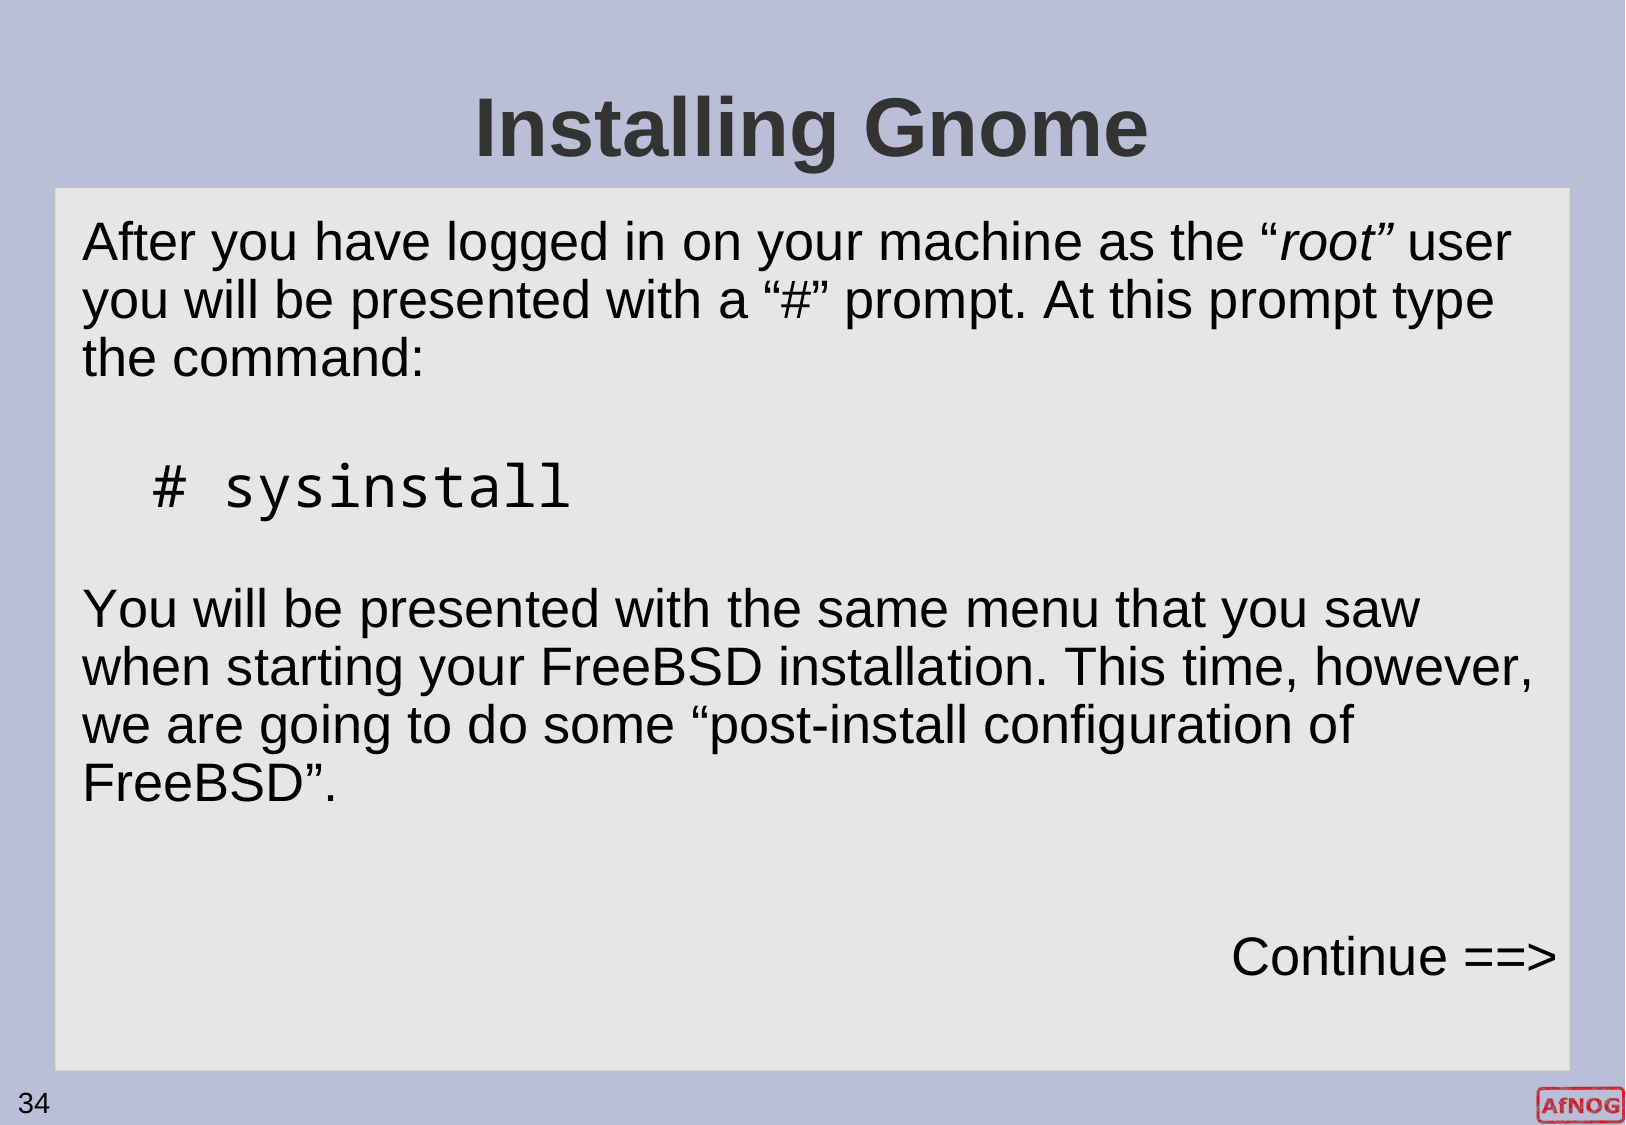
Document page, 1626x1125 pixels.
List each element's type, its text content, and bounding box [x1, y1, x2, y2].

picture [1535, 1085, 1626, 1125]
title Installing Gnome [54, 44, 1571, 215]
list After you have logged in on your machine as the “root” user you will be presented with a “#” prompt. At this prompt type the command: # sysinstall You will be presented with the same menu that you saw when starting your FreeBSD installation. This time, however, we are going to do some “post-install configuration of FreeBSD”. Continue ==> [82, 214, 1560, 1057]
